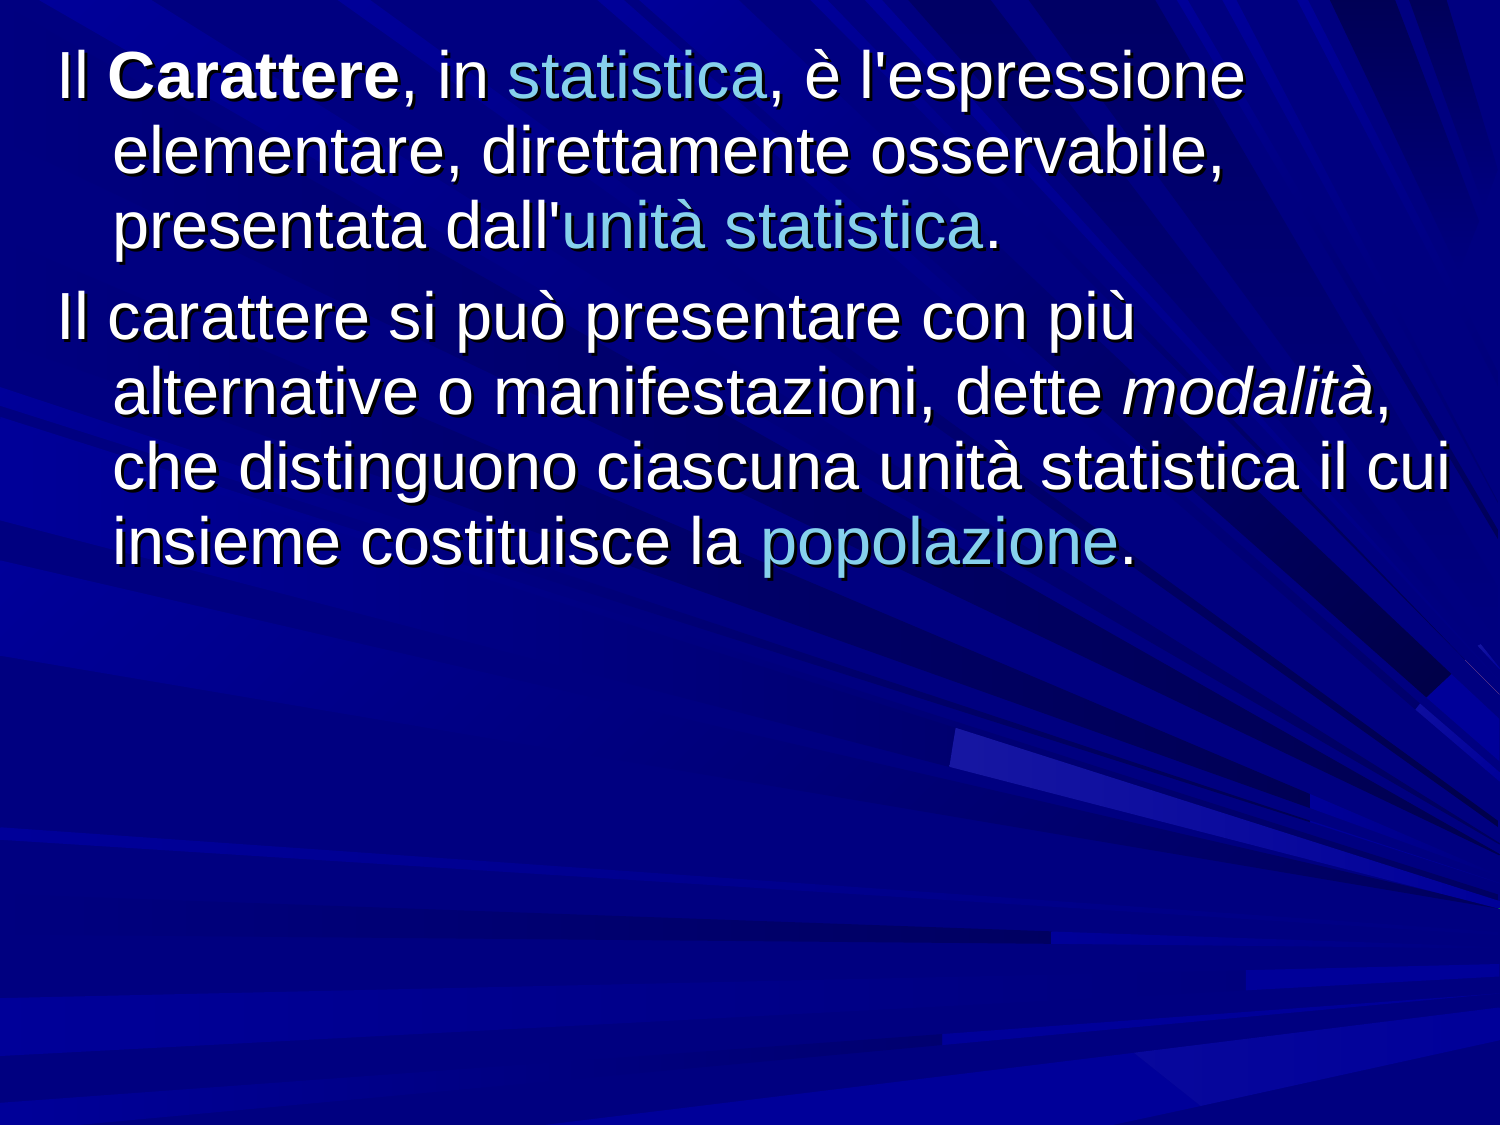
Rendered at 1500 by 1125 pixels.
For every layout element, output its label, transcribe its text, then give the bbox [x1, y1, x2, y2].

list Il Carattere, in statistica, è l'espressione elementare, direttamente osservabile, presentata dall'unità statistica. Il carattere si può presentare con più alternative o manifestazioni, dette modalità, che distinguono ciascuna unità statistica il cui insieme costituisce la popolazione. [41, 30, 1471, 1125]
